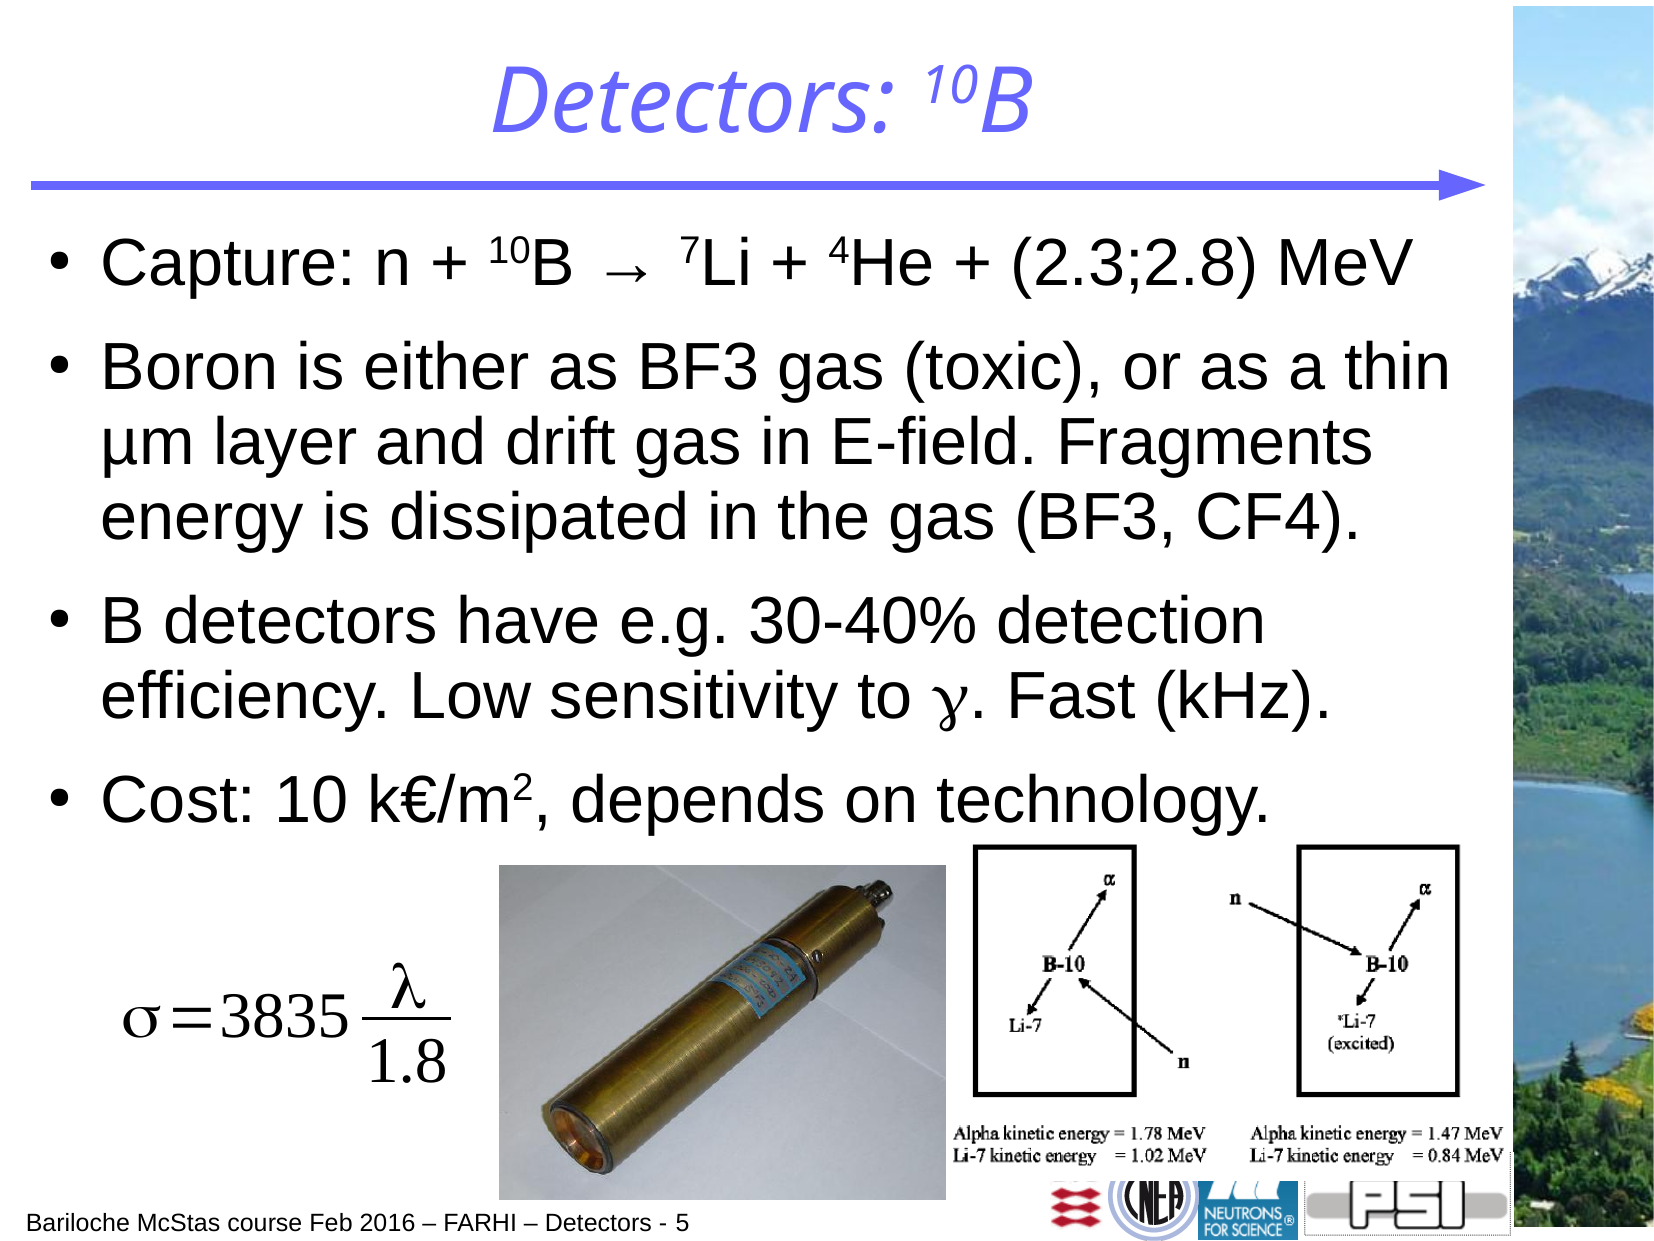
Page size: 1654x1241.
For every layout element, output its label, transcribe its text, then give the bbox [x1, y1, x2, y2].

title Detectors: 10B [17, 31, 1506, 163]
chart [105, 960, 471, 1095]
list Capture: n + 10B → 7Li + 4He + (2.3;2.8) MeV Boron is either as BF3 gas (toxic), or as a thin µm layer and drift gas in E-field. Fragments energy is dissipated in the gas (BF3, CF4). B detectors have e.g. 30-40% detection efficiency. Low sensitivity to g. Fast (kHz). Cost: 10 k€/m2, depends on technology. [30, 225, 1501, 1141]
picture [947, 6, 1654, 1241]
picture [499, 865, 946, 1201]
